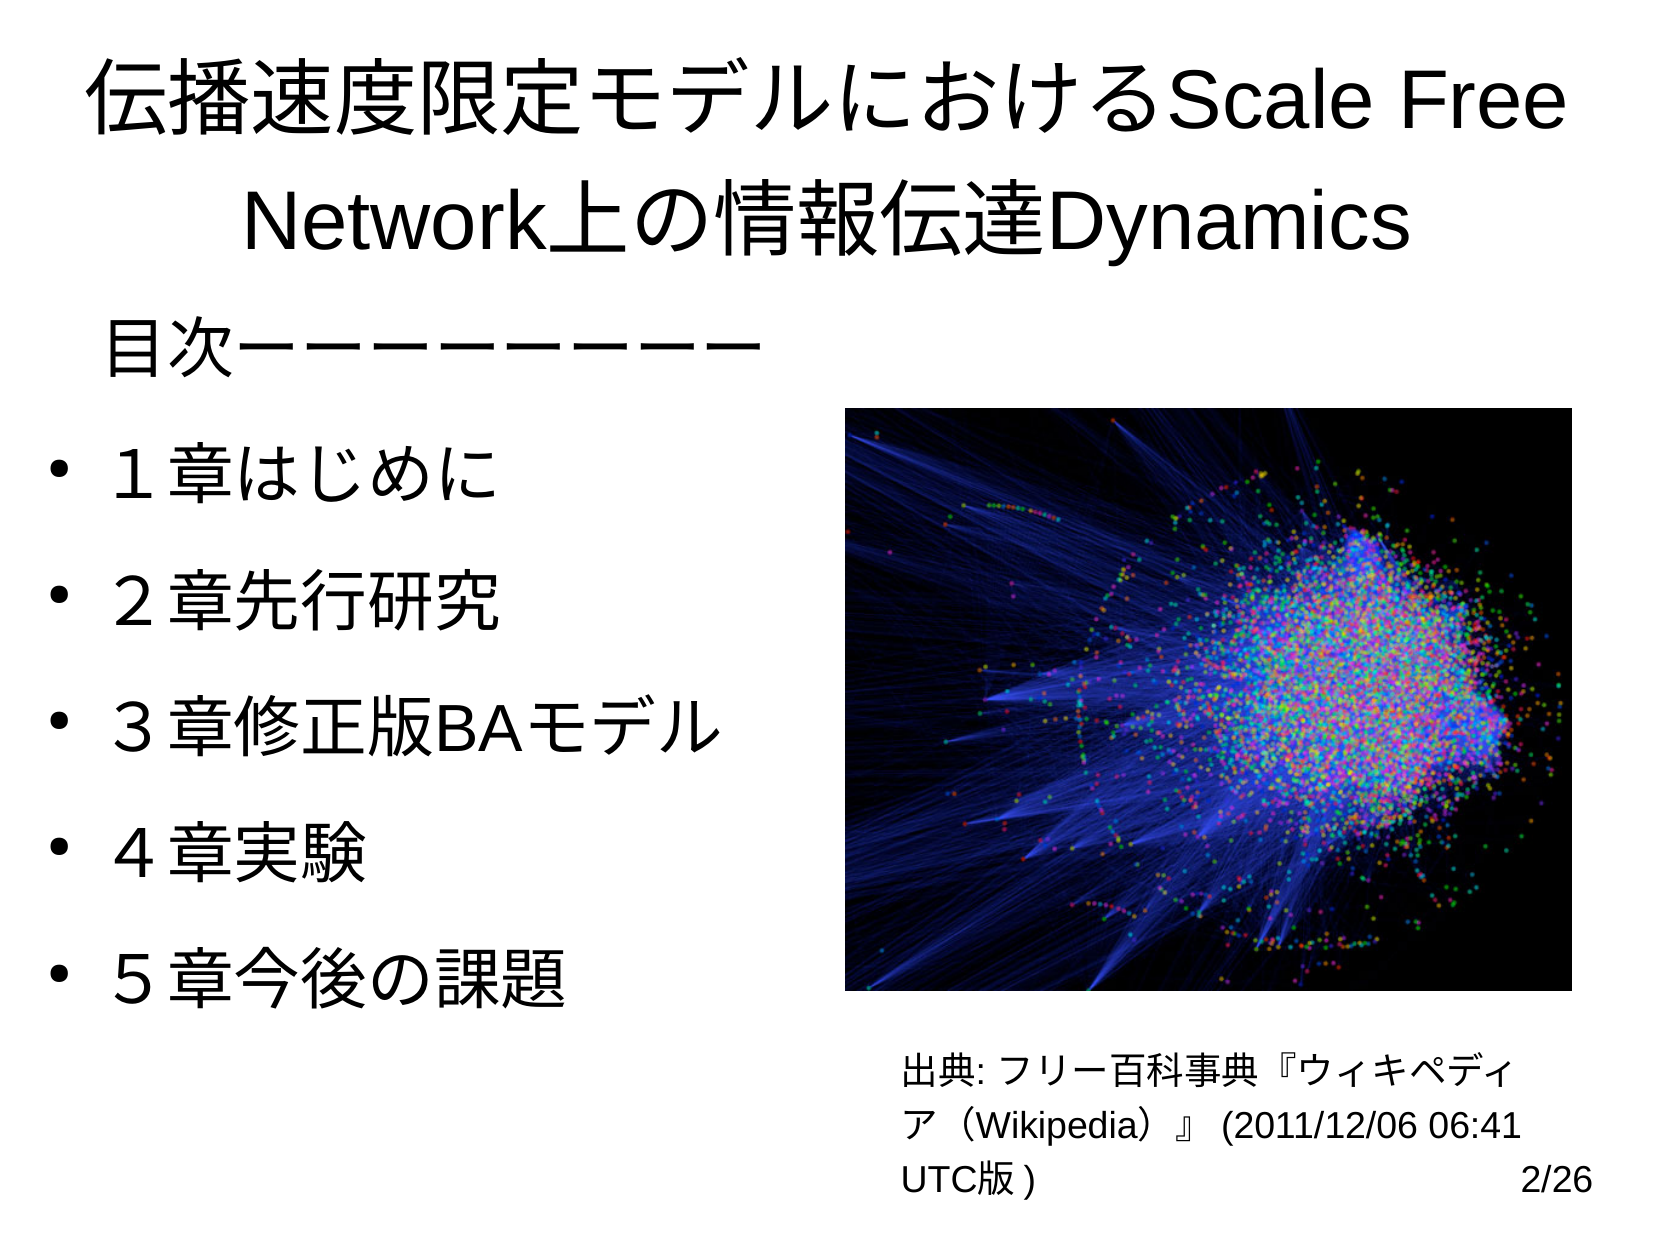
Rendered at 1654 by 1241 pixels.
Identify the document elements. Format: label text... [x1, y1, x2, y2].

list 目次ーーーーーーーー １章はじめに ２章先行研究 ３章修正版BAモデル ４章実験 ５章今後の課題 [29, 295, 809, 1109]
picture [845, 408, 1572, 991]
text_box 出典: フリー百科事典『ウィキペディア（Wikipedia）』 (2011/12/06 06:41 UTC版 ) [885, 1033, 1565, 1177]
title 伝播速度限定モデルにおけるScale Free Network上の情報伝達Dynamics [82, 49, 1571, 257]
text_box 2/26 [1505, 1151, 1625, 1211]
